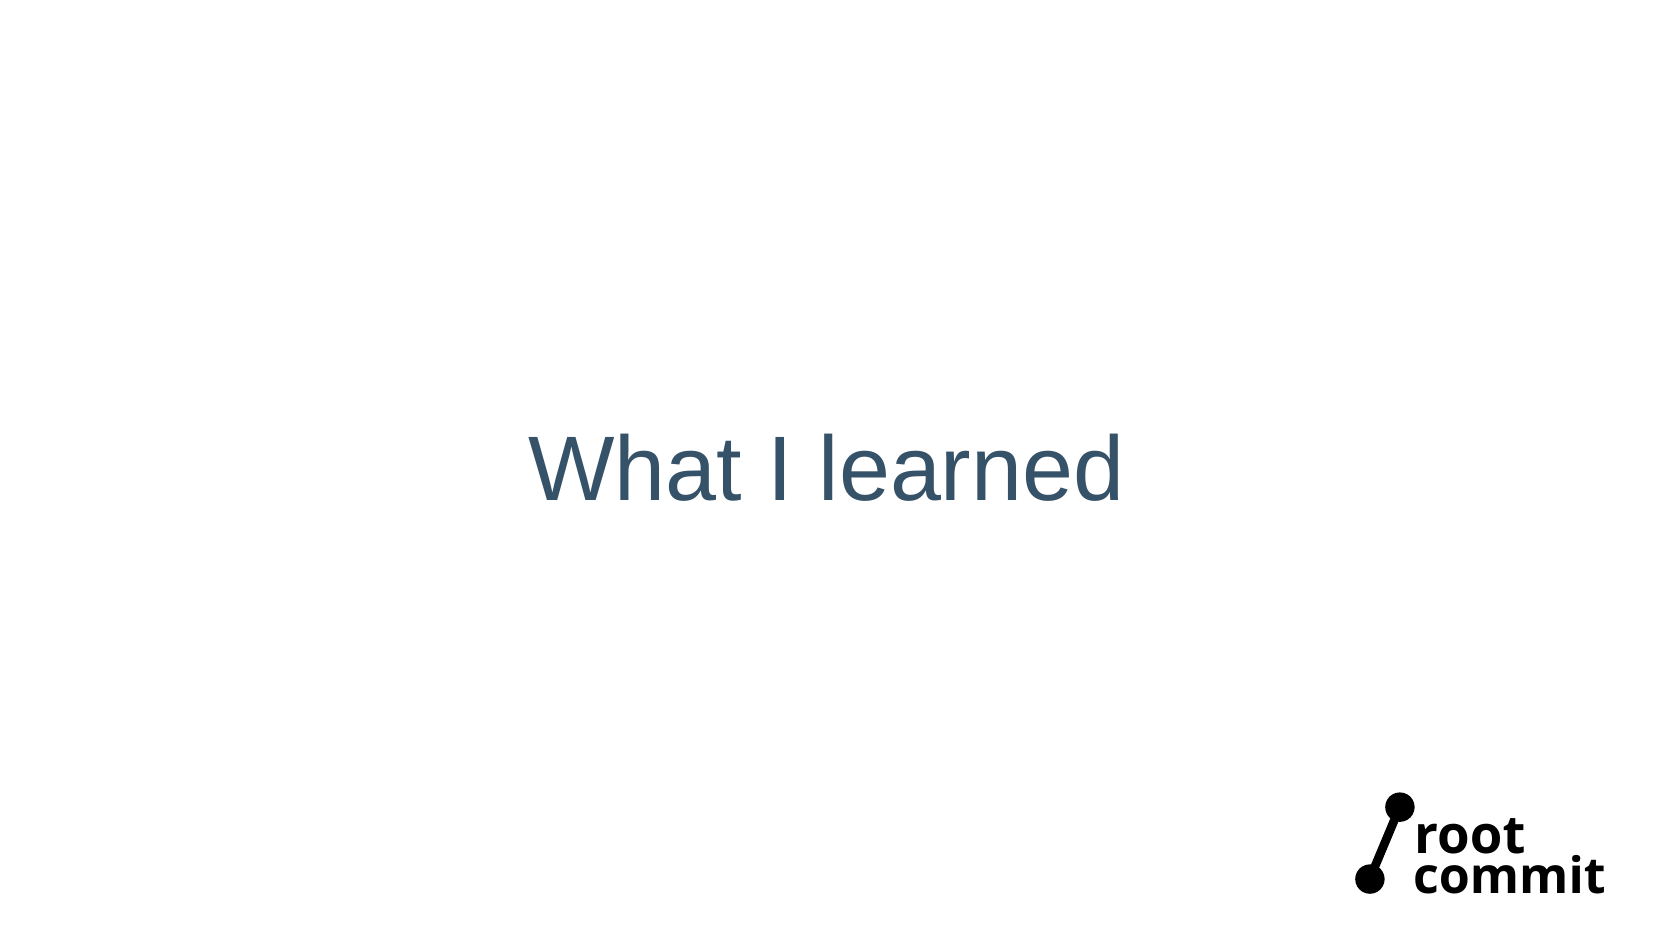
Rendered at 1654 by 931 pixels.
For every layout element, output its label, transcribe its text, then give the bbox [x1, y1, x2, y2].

title What I learned [82, 391, 1571, 547]
